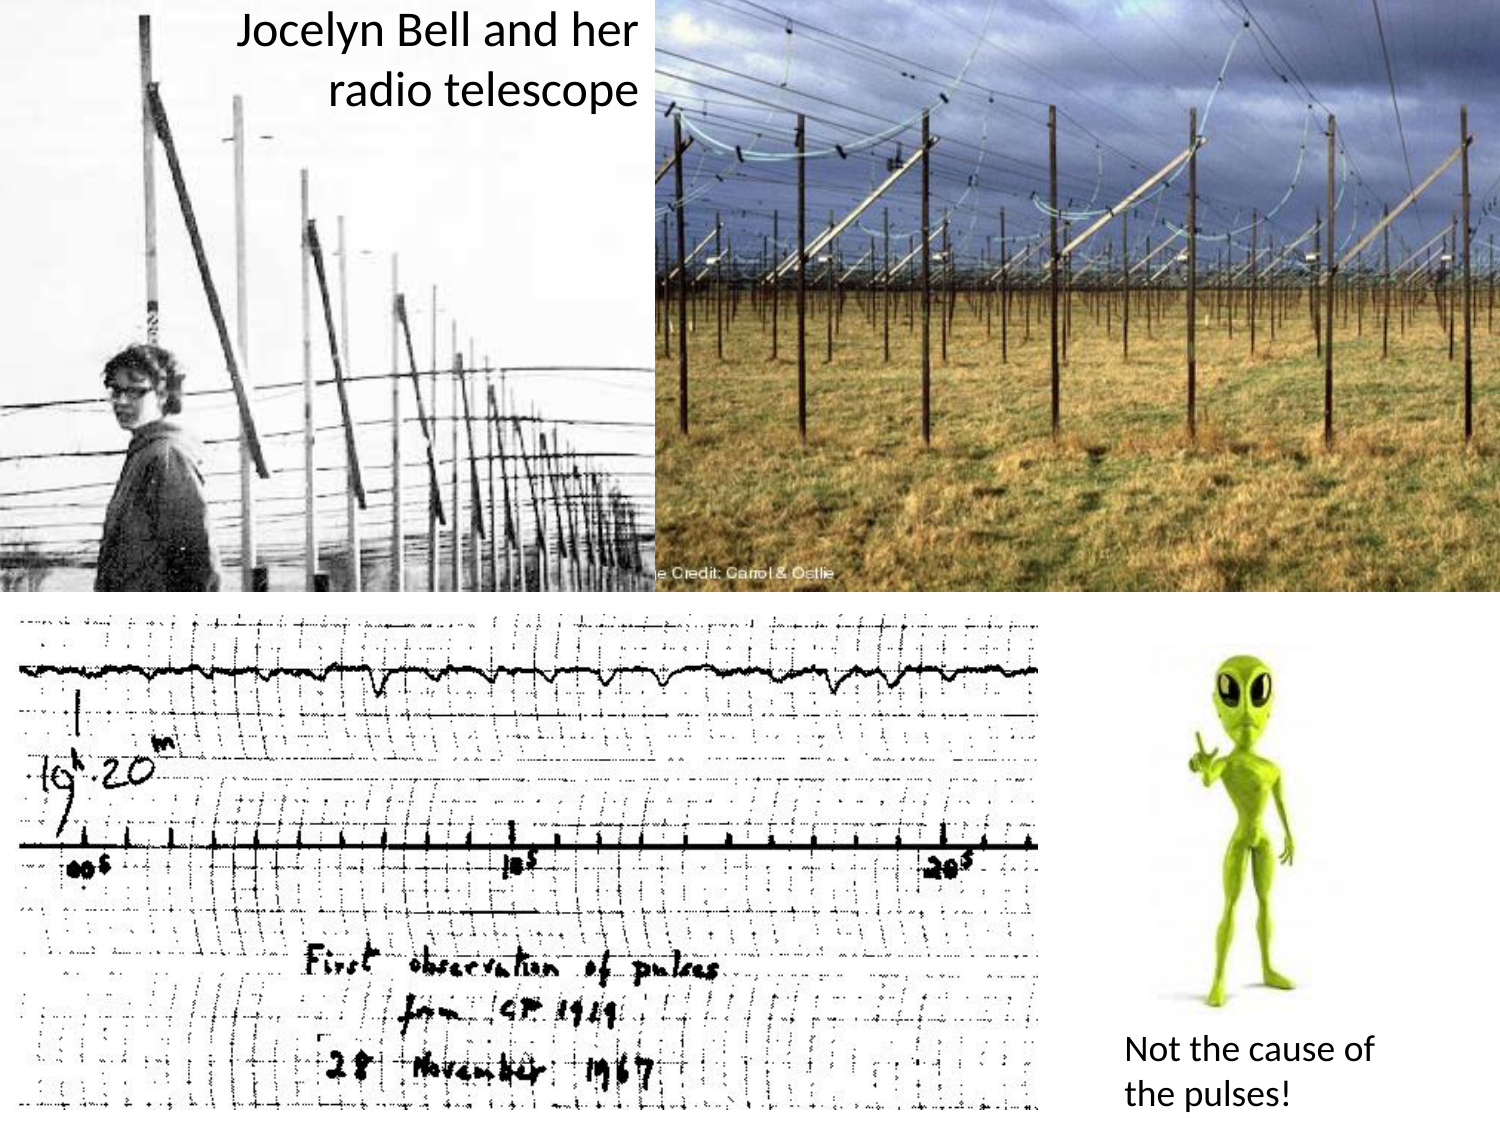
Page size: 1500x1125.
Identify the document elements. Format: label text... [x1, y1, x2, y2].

text_box Not the cause of the pulses! [1109, 1016, 1430, 1122]
text_box Jocelyn Bell and her radio telescope [211, 0, 655, 124]
picture [15, 614, 1038, 1111]
picture [0, 0, 1500, 592]
picture [1065, 644, 1447, 1021]
